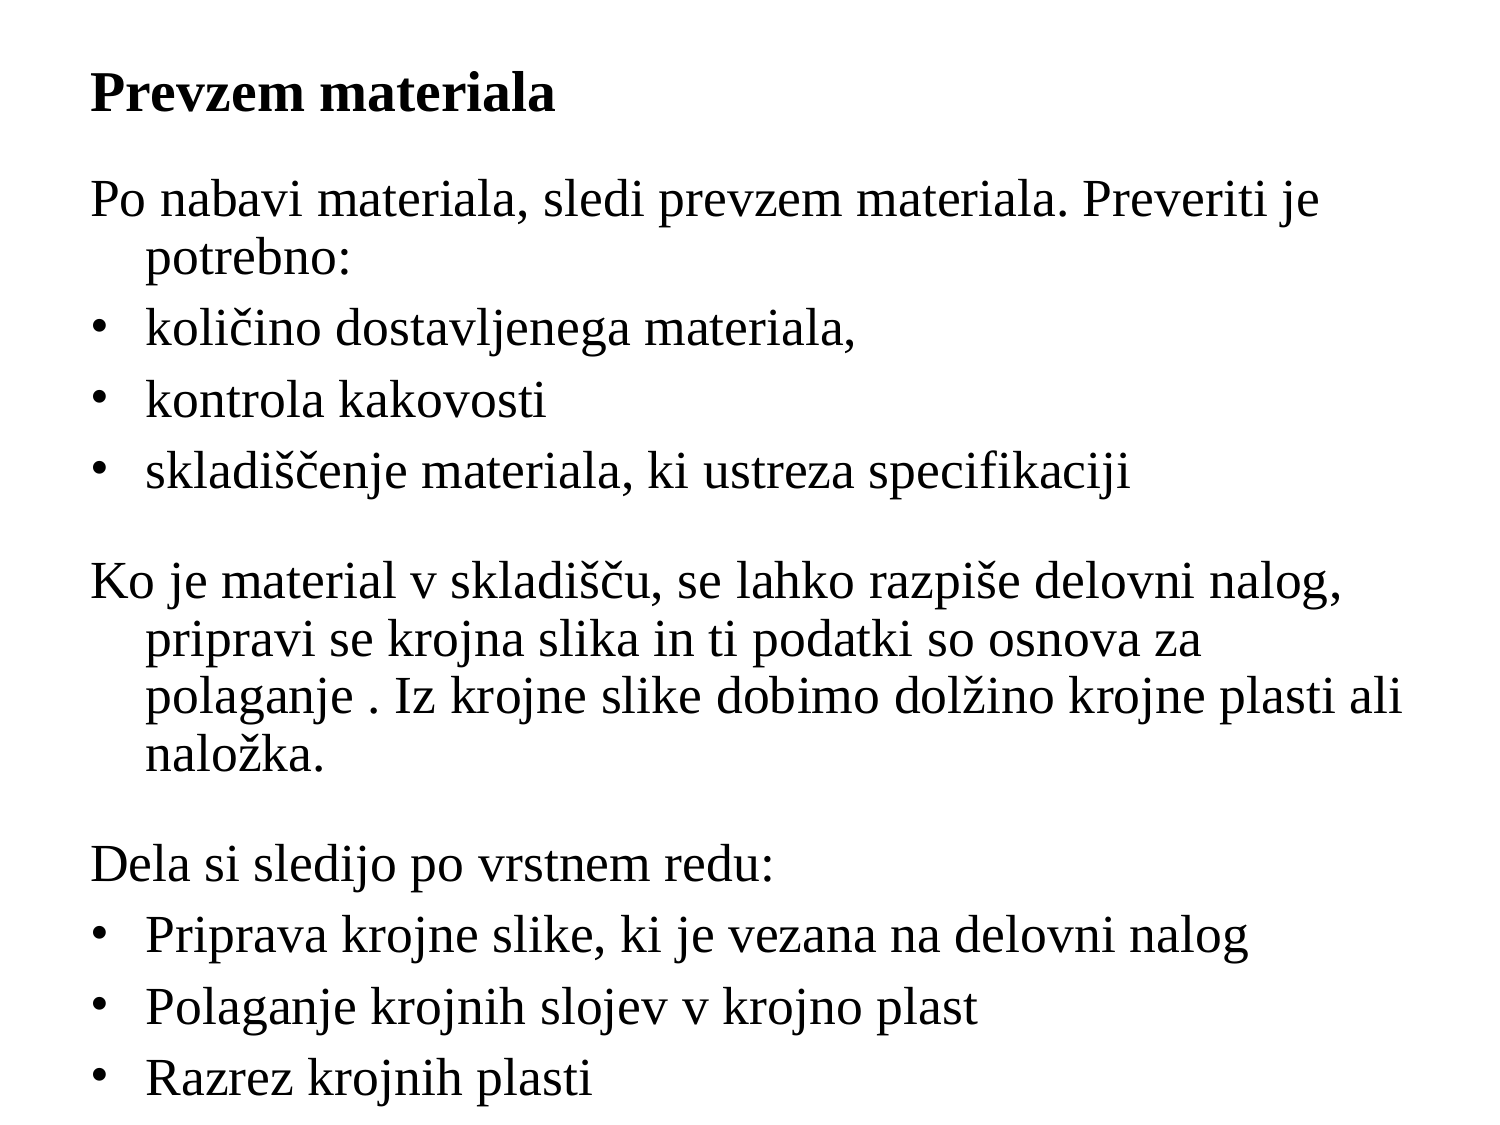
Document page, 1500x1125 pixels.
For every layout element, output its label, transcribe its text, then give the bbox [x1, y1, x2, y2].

list Prevzem materiala Po nabavi materiala, sledi prevzem materiala. Preveriti je potrebno: količino dostavljenega materiala, kontrola kakovosti skladiščenje materiala, ki ustreza specifikaciji Ko je material v skladišču, se lahko razpiše delovni nalog, pripravi se krojna slika in ti podatki so osnova za polaganje . Iz krojne slike dobimo dolžino krojne plasti ali naložka. Dela si sledijo po vrstnem redu: Priprava krojne slike, ki je vezana na delovni nalog Polaganje krojnih slojev v krojno plast Razrez krojnih plasti [75, 54, 1426, 1125]
